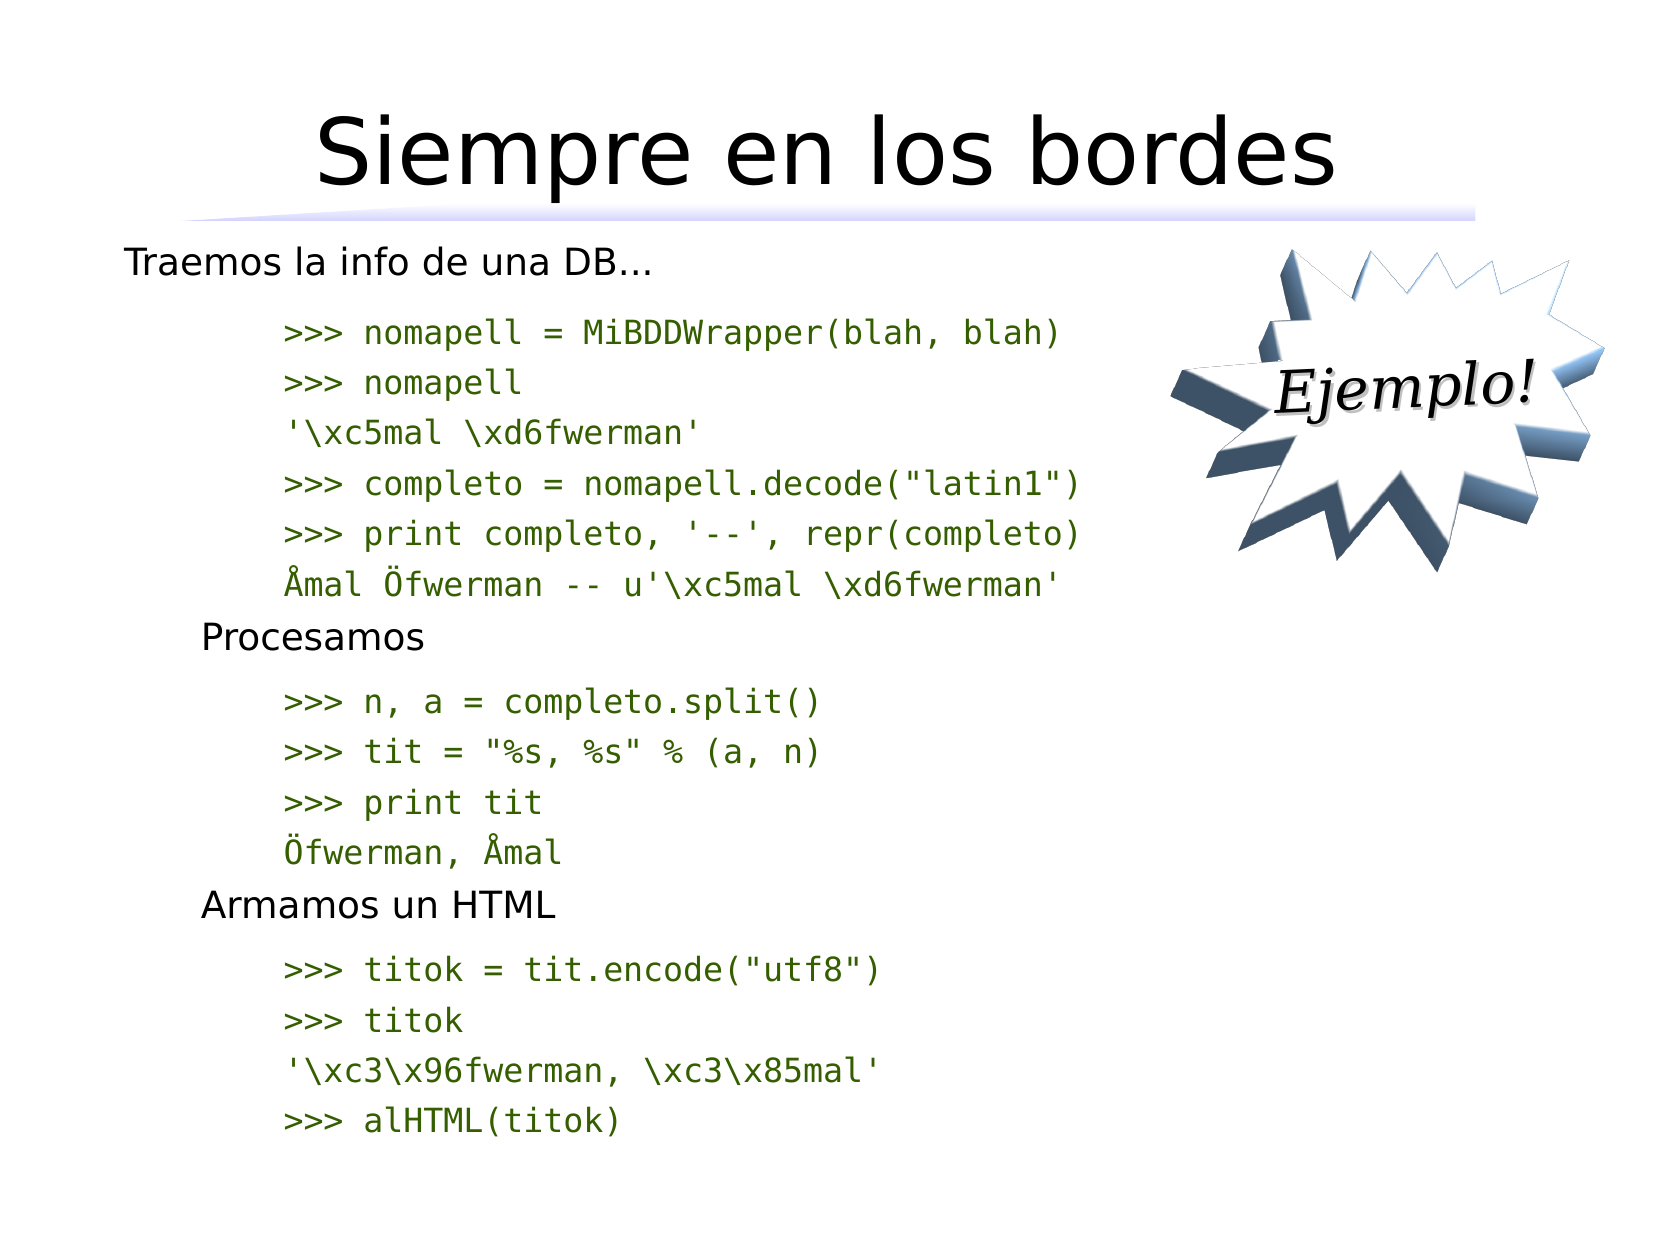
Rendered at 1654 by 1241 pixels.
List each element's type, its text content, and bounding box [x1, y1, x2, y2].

list Traemos la info de una DB... >>> nomapell = MiBDDWrapper(blah, blah) >>> nomapell '\xc5mal \xd6fwerman' >>> completo = nomapell.decode("latin1") >>> print completo, '--', repr(completo) Åmal Öfwerman -- u'\xc5mal \xd6fwerman' Procesamos >>> n, a = completo.split() >>> tit = "%s, %s" % (a, n) >>> print tit Öfwerman, Åmal Armamos un HTML >>> titok = tit.encode("utf8") >>> titok '\xc3\x96fwerman, \xc3\x85mal' >>> alHTML(titok) [106, 240, 1595, 1098]
title Siempre en los bordes [82, 56, 1571, 250]
text_box Ejemplo! [1257, 339, 1556, 433]
